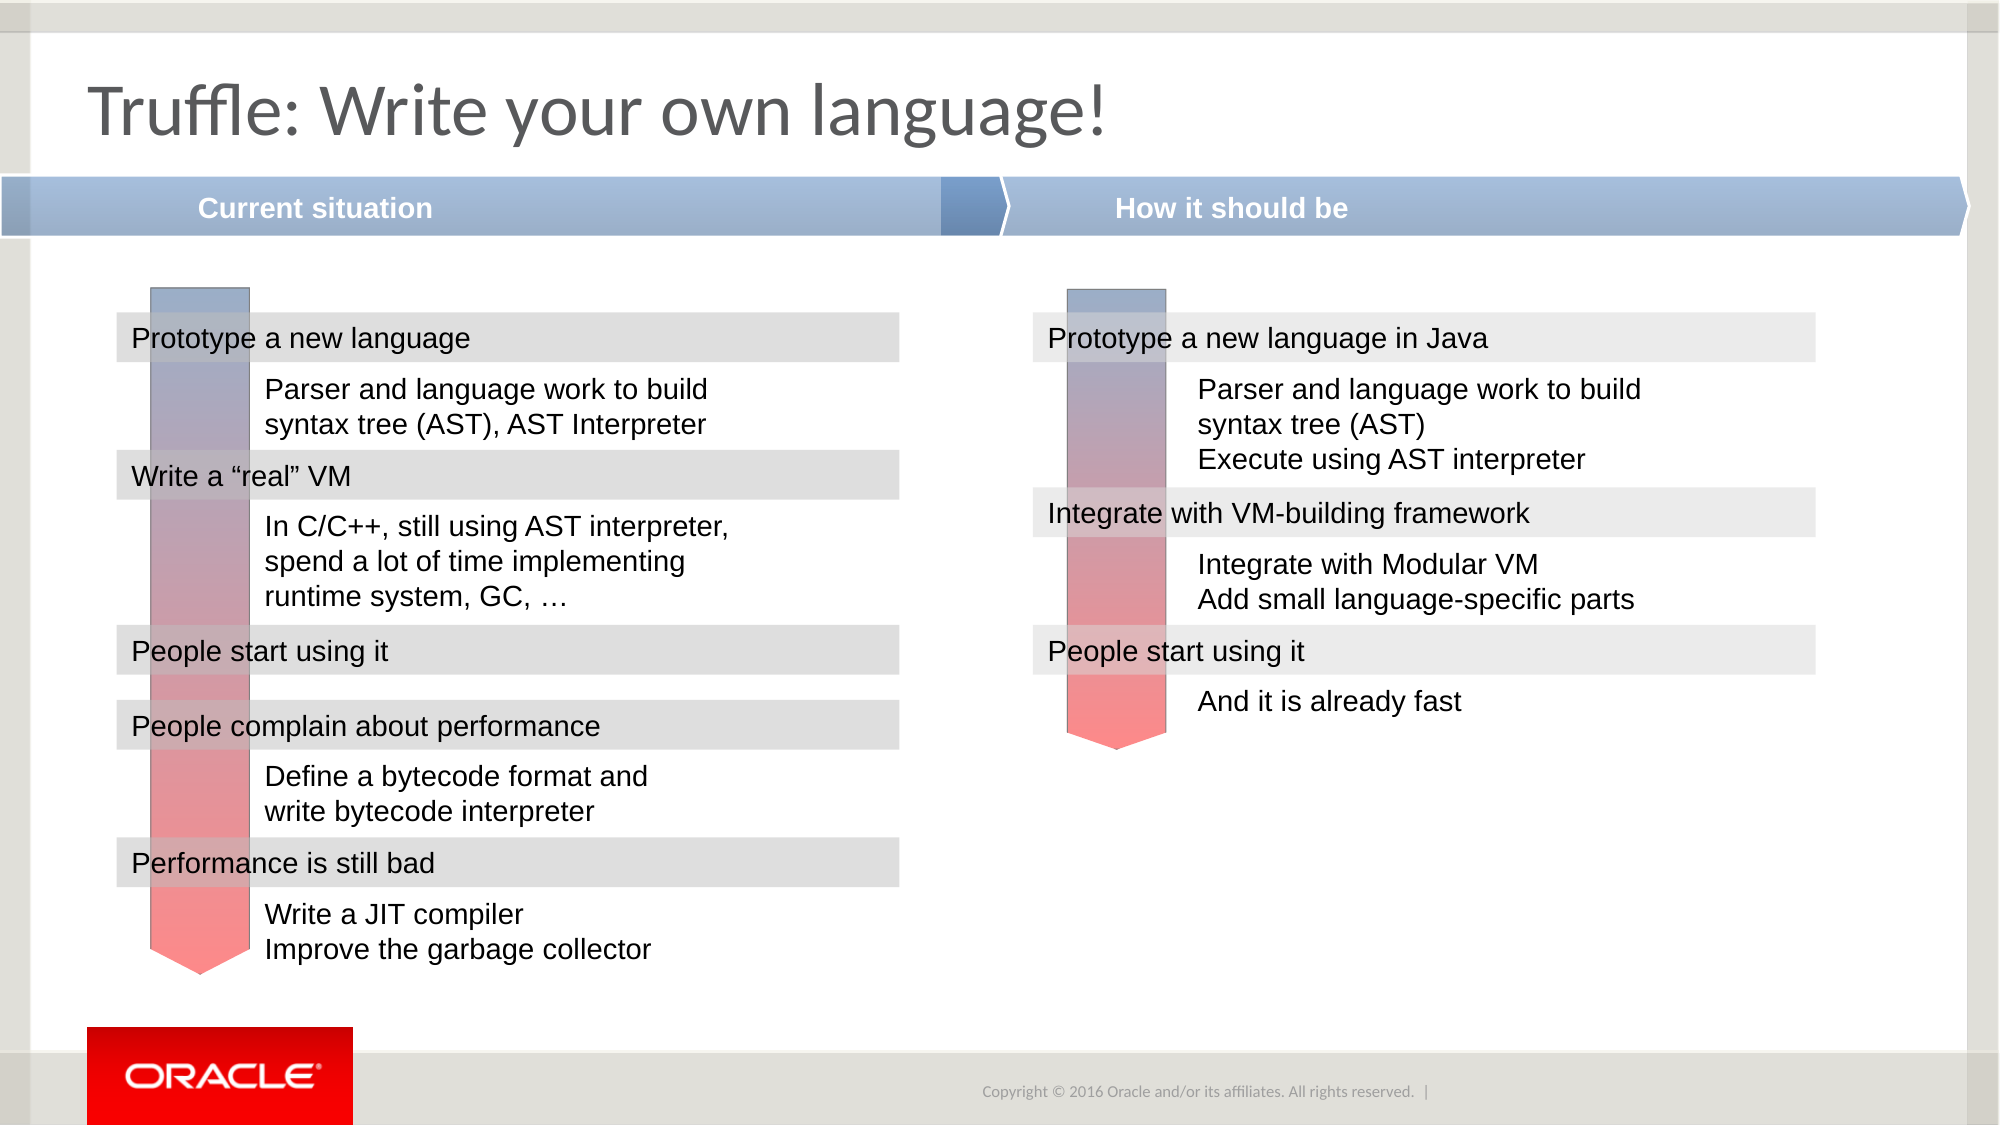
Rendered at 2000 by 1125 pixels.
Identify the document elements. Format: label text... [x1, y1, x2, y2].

text_box People start using it [116, 624, 900, 675]
text_box Write a “real” VM [116, 449, 900, 500]
text_box [1066, 675, 1167, 750]
title Truffle: Write your own language! [87, 67, 1913, 150]
text_box [0, 174, 1964, 238]
text_box And it is already fast [1182, 674, 1533, 725]
text_box Integrate with VM-building framework [1032, 487, 1816, 538]
text_box Define a bytecode format and write bytecode interpreter [249, 750, 600, 800]
text_box Integrate with Modular VM Add small language-specific parts [1182, 537, 1533, 588]
text_box [1066, 288, 1167, 312]
text_box [1066, 538, 1167, 624]
text_box Write a JIT compiler Improve the garbage collector [249, 888, 600, 938]
text_box [150, 750, 250, 837]
text_box How it should be [1100, 187, 2000, 237]
text_box [150, 675, 250, 699]
text_box People start using it [1032, 624, 1816, 675]
text_box [1066, 363, 1167, 487]
text_box [150, 500, 250, 624]
text_box Performance is still bad [116, 837, 900, 888]
text_box In C/C++, still using AST interpreter, spend a lot of time implementing runtime system, GC, … [249, 499, 600, 550]
text_box Parser and language work to build syntax tree (AST), AST Interpreter [249, 362, 600, 413]
text_box [150, 363, 250, 449]
text_box Parser and language work to build syntax tree (AST) Execute using AST interpreter [1182, 362, 1533, 413]
text_box Prototype a new language [116, 312, 900, 363]
text_box Current situation [183, 187, 1069, 237]
text_box [150, 287, 250, 312]
text_box People complain about performance [116, 699, 900, 750]
picture [87, 1027, 353, 1125]
text_box [150, 888, 250, 975]
text_box Prototype a new language in Java [1032, 312, 1816, 363]
